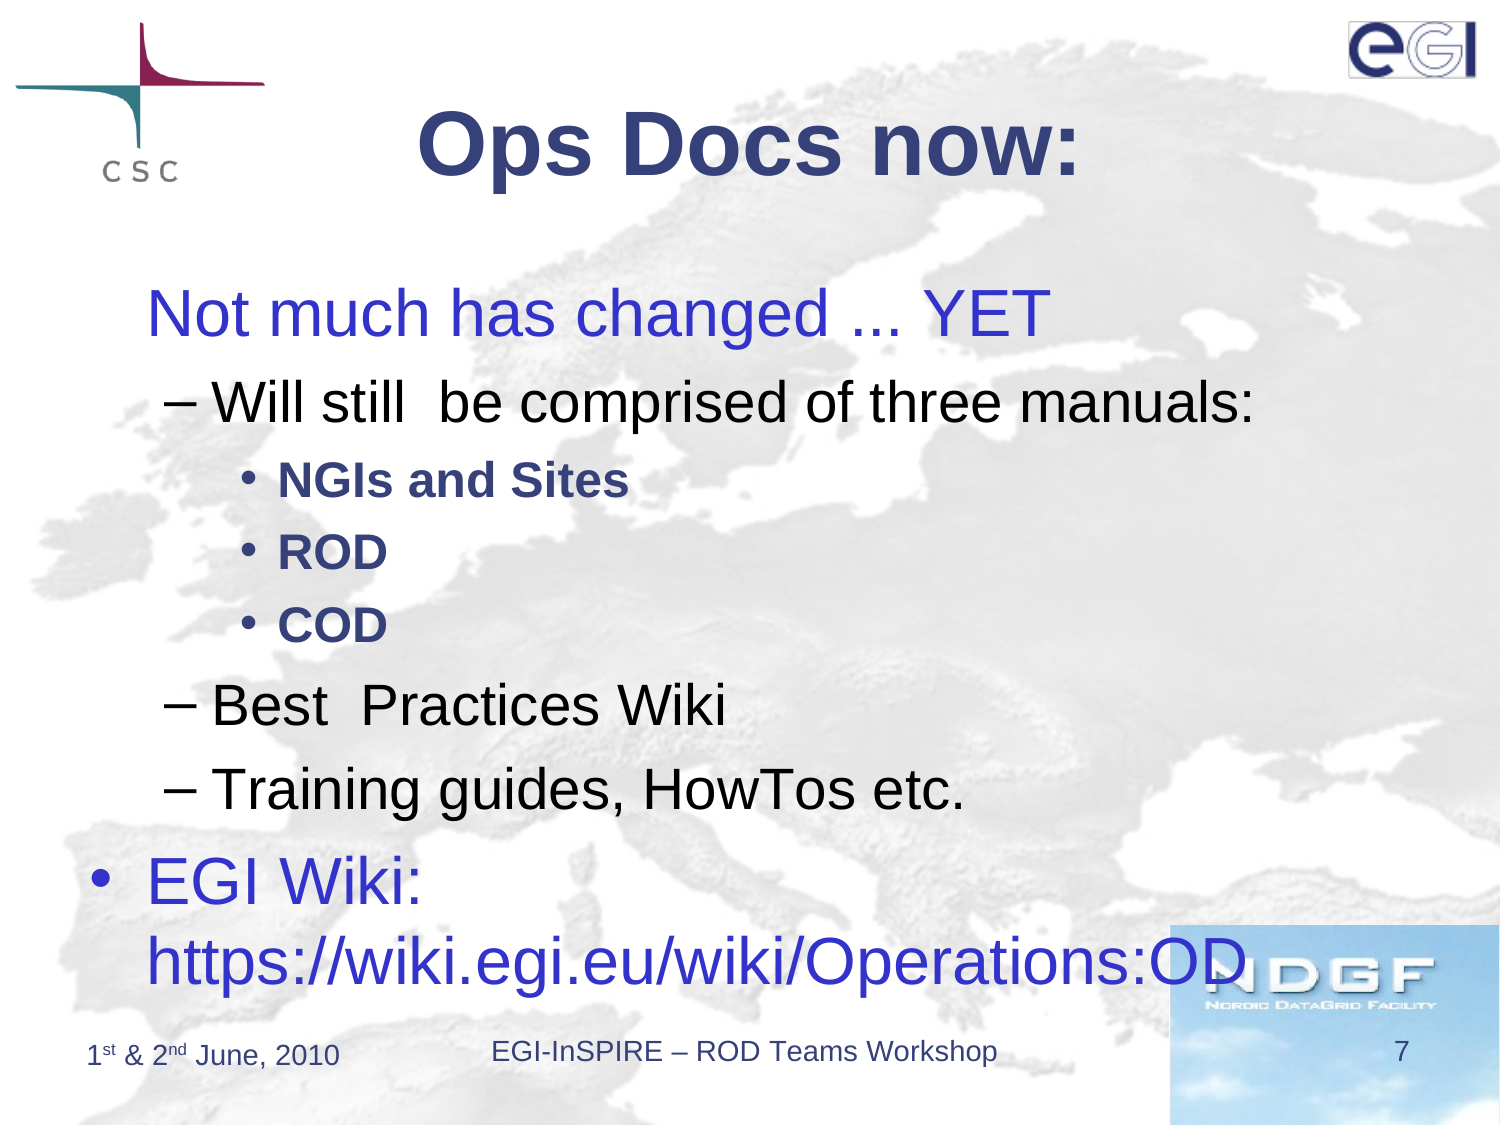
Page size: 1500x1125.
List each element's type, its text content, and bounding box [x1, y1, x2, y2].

list Not much has changed ... YET Will still be comprised of three manuals: NGIs and Sites ROD COD Best Practices Wiki Training guides, HowTos etc. EGI Wiki: https://wiki.egi.eu/wiki/Operations:OD [75, 262, 1476, 1006]
picture [0, 0, 1500, 1125]
title Ops Docs now: [75, 20, 1426, 257]
